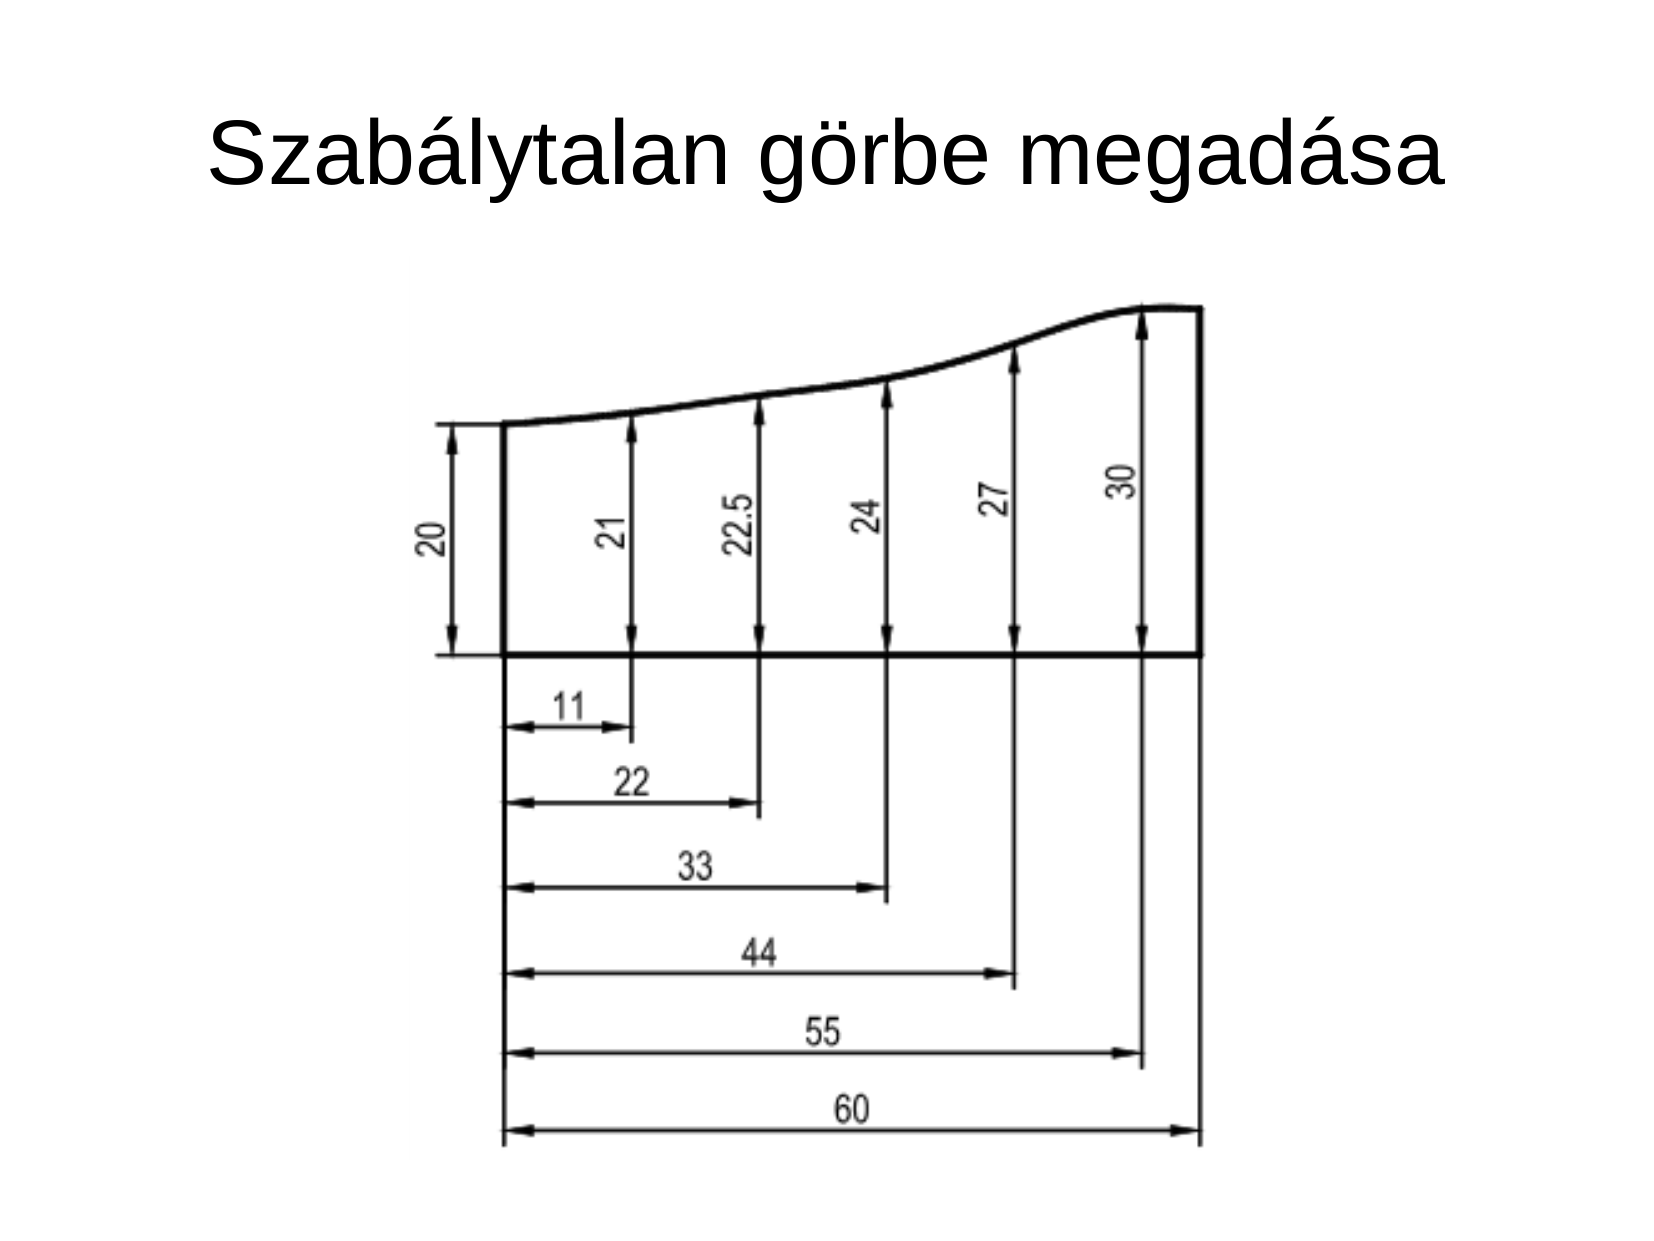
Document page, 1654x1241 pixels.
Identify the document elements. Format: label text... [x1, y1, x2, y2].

picture [408, 256, 1241, 1160]
title Szabálytalan görbe megadása [82, 49, 1571, 257]
